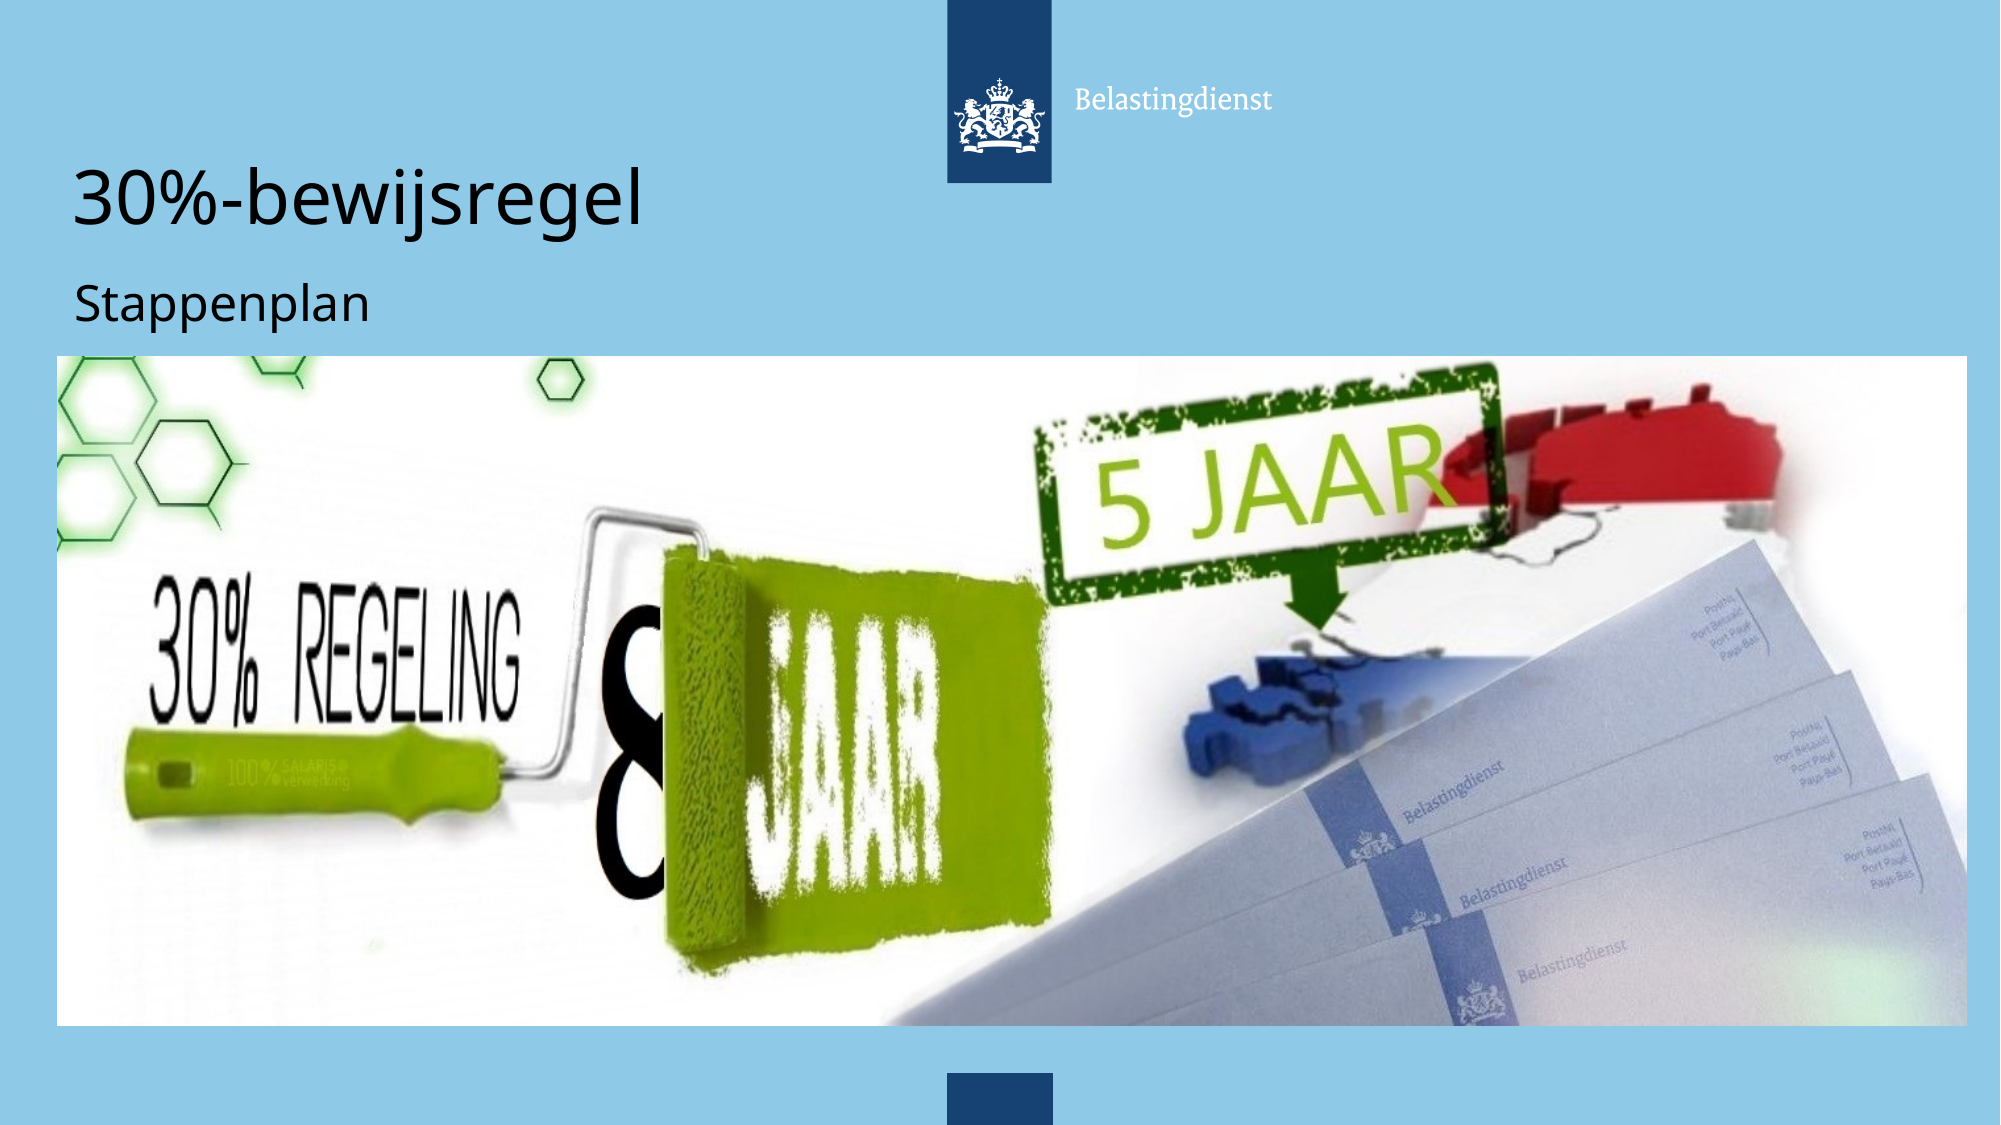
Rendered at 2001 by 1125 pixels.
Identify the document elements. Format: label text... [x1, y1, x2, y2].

title 30%-bewijsregel [57, 93, 770, 257]
picture [57, 356, 1967, 1026]
subtitle Stappenplan [57, 257, 878, 356]
